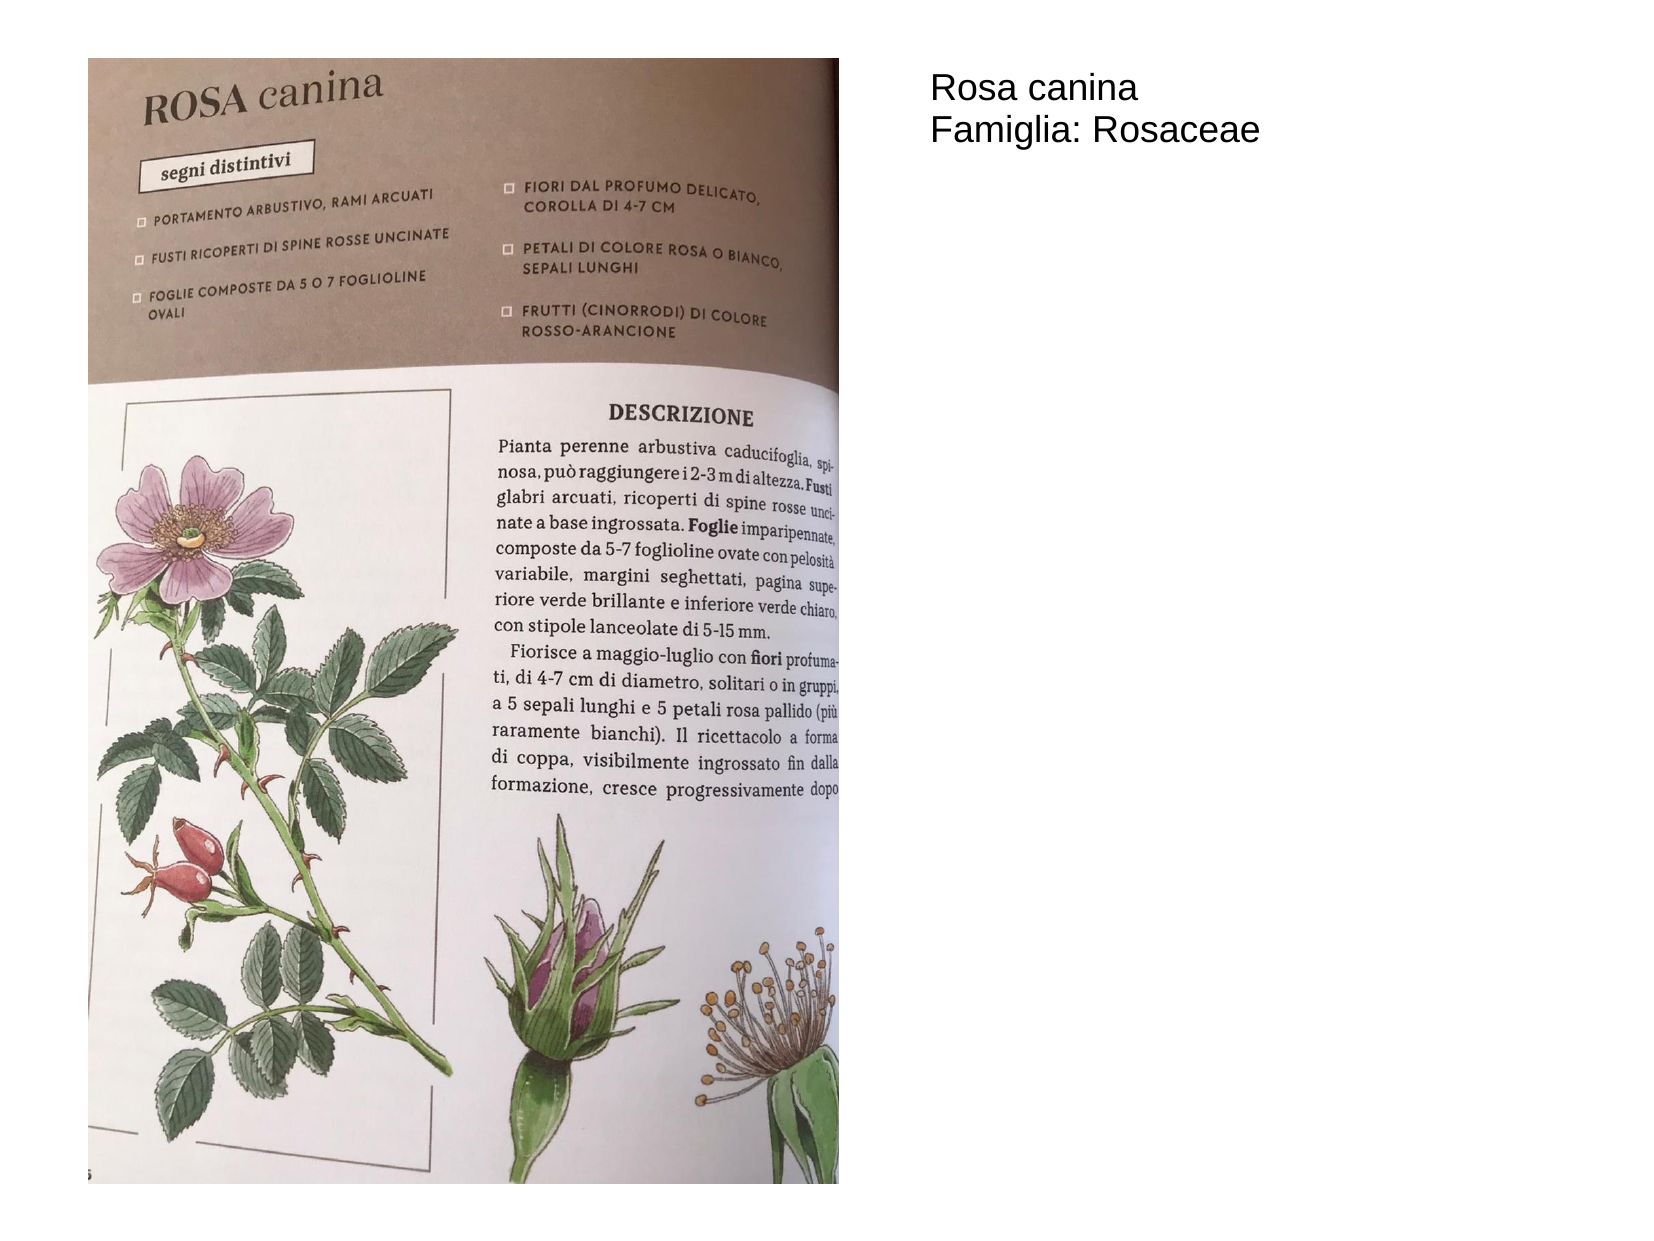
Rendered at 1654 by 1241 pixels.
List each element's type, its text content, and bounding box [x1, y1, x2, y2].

text_box Rosa canina Famiglia: Rosaceae [915, 59, 1565, 158]
picture [88, 58, 839, 1184]
